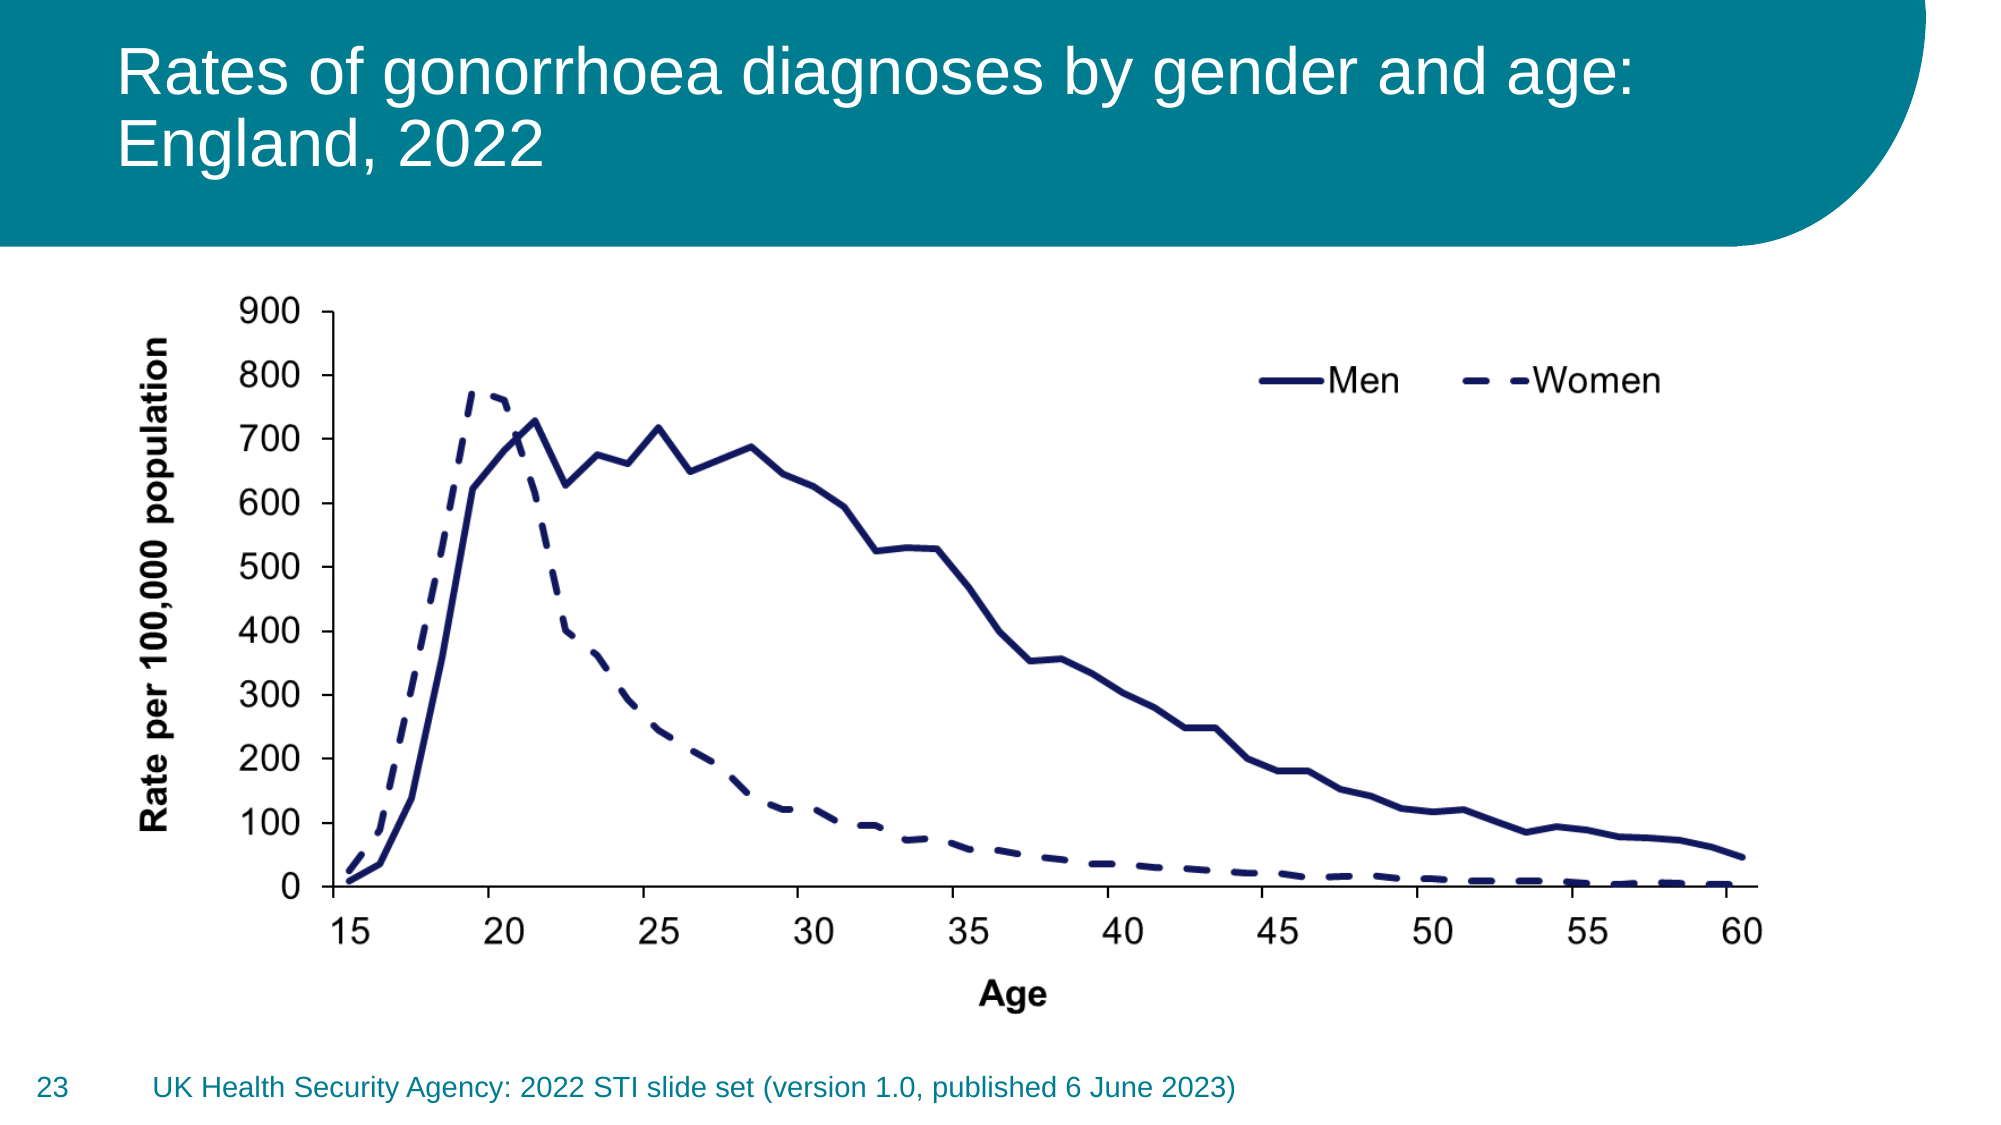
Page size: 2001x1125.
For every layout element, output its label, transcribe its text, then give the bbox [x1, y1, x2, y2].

text_box [21, 1056, 120, 1117]
picture [117, 280, 1808, 1025]
text_box UK Health Security Agency: 2022 STI slide set (version 1.0, published 6 June 2023) [137, 1056, 1780, 1116]
title Rates of gonorrhoea diagnoses by gender and age: England, 2022 [101, 29, 1747, 189]
